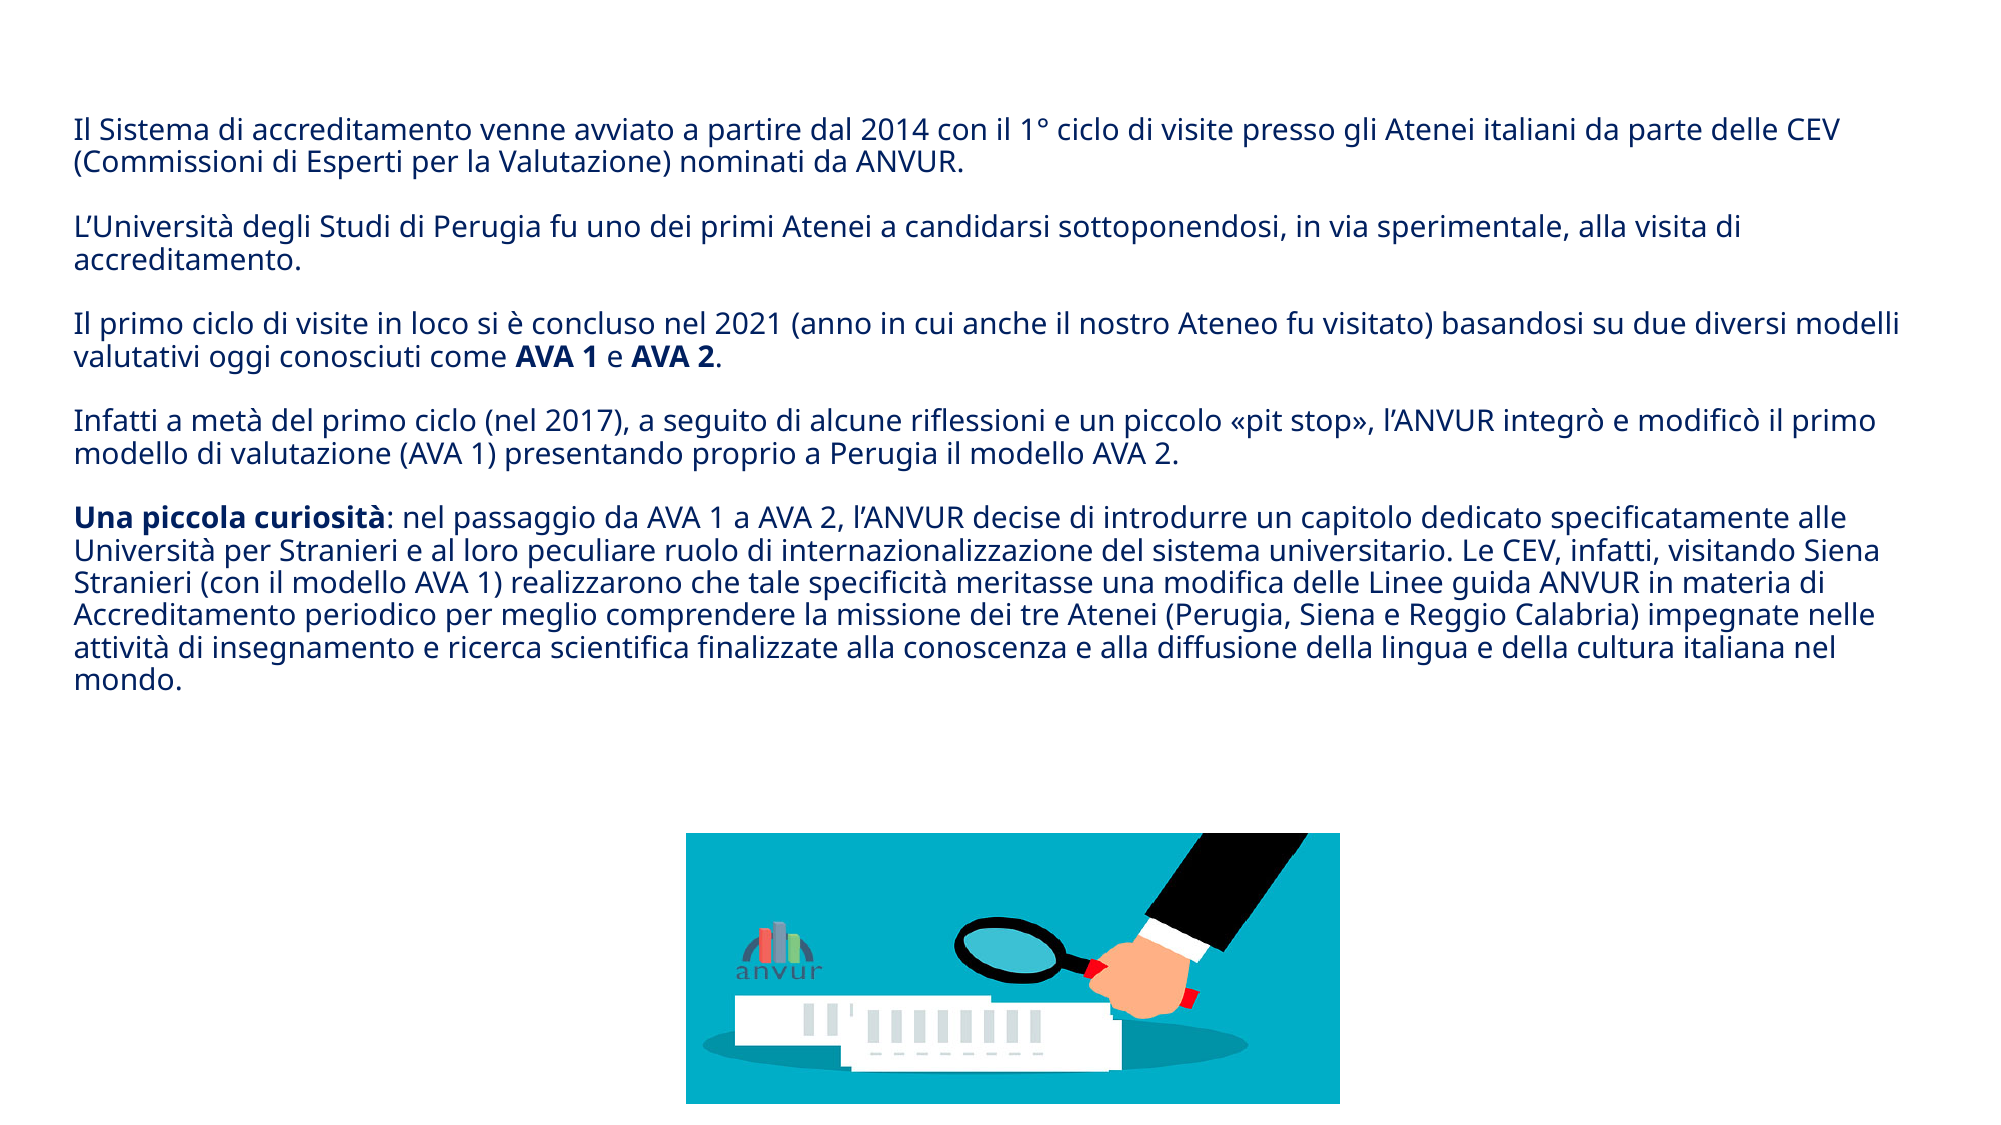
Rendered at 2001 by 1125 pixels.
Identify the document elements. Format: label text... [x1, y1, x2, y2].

title Il Sistema di accreditamento venne avviato a partire dal 2014 con il 1° ciclo di visite presso gli Atenei italiani da parte delle CEV (Commissioni di Esperti per la Valutazione) nominati da ANVUR. L’Università degli Studi di Perugia fu uno dei primi Atenei a candidarsi sottoponendosi, in via sperimentale, alla visita di accreditamento. Il primo ciclo di visite in loco si è concluso nel 2021 (anno in cui anche il nostro Ateneo fu visitato) basandosi su due diversi modelli valutativi oggi conosciuti come AVA 1 e AVA 2. Infatti a metà del primo ciclo (nel 2017), a seguito di alcune riflessioni e un piccolo «pit stop», l’ANVUR integrò e modificò il primo modello di valutazione (AVA 1) presentando proprio a Perugia il modello AVA 2. Una piccola curiosità: nel passaggio da AVA 1 a AVA 2, l’ANVUR decise di introdurre un capitolo dedicato specificatamente alle Università per Stranieri e al loro peculiare ruolo di internazionalizzazione del sistema universitario. Le CEV, infatti, visitando Siena Stranieri (con il modello AVA 1) realizzarono che tale specificità meritasse una modifica delle Linee guida ANVUR in materia di Accreditamento periodico per meglio comprendere la missione dei tre Atenei (Perugia, Siena e Reggio Calabria) impegnate nelle attività di insegnamento e ricerca scientifica finalizzate alla conoscenza e alla diffusione della lingua e della cultura italiana nel mondo. [58, 21, 1969, 1003]
picture [686, 833, 1340, 1104]
